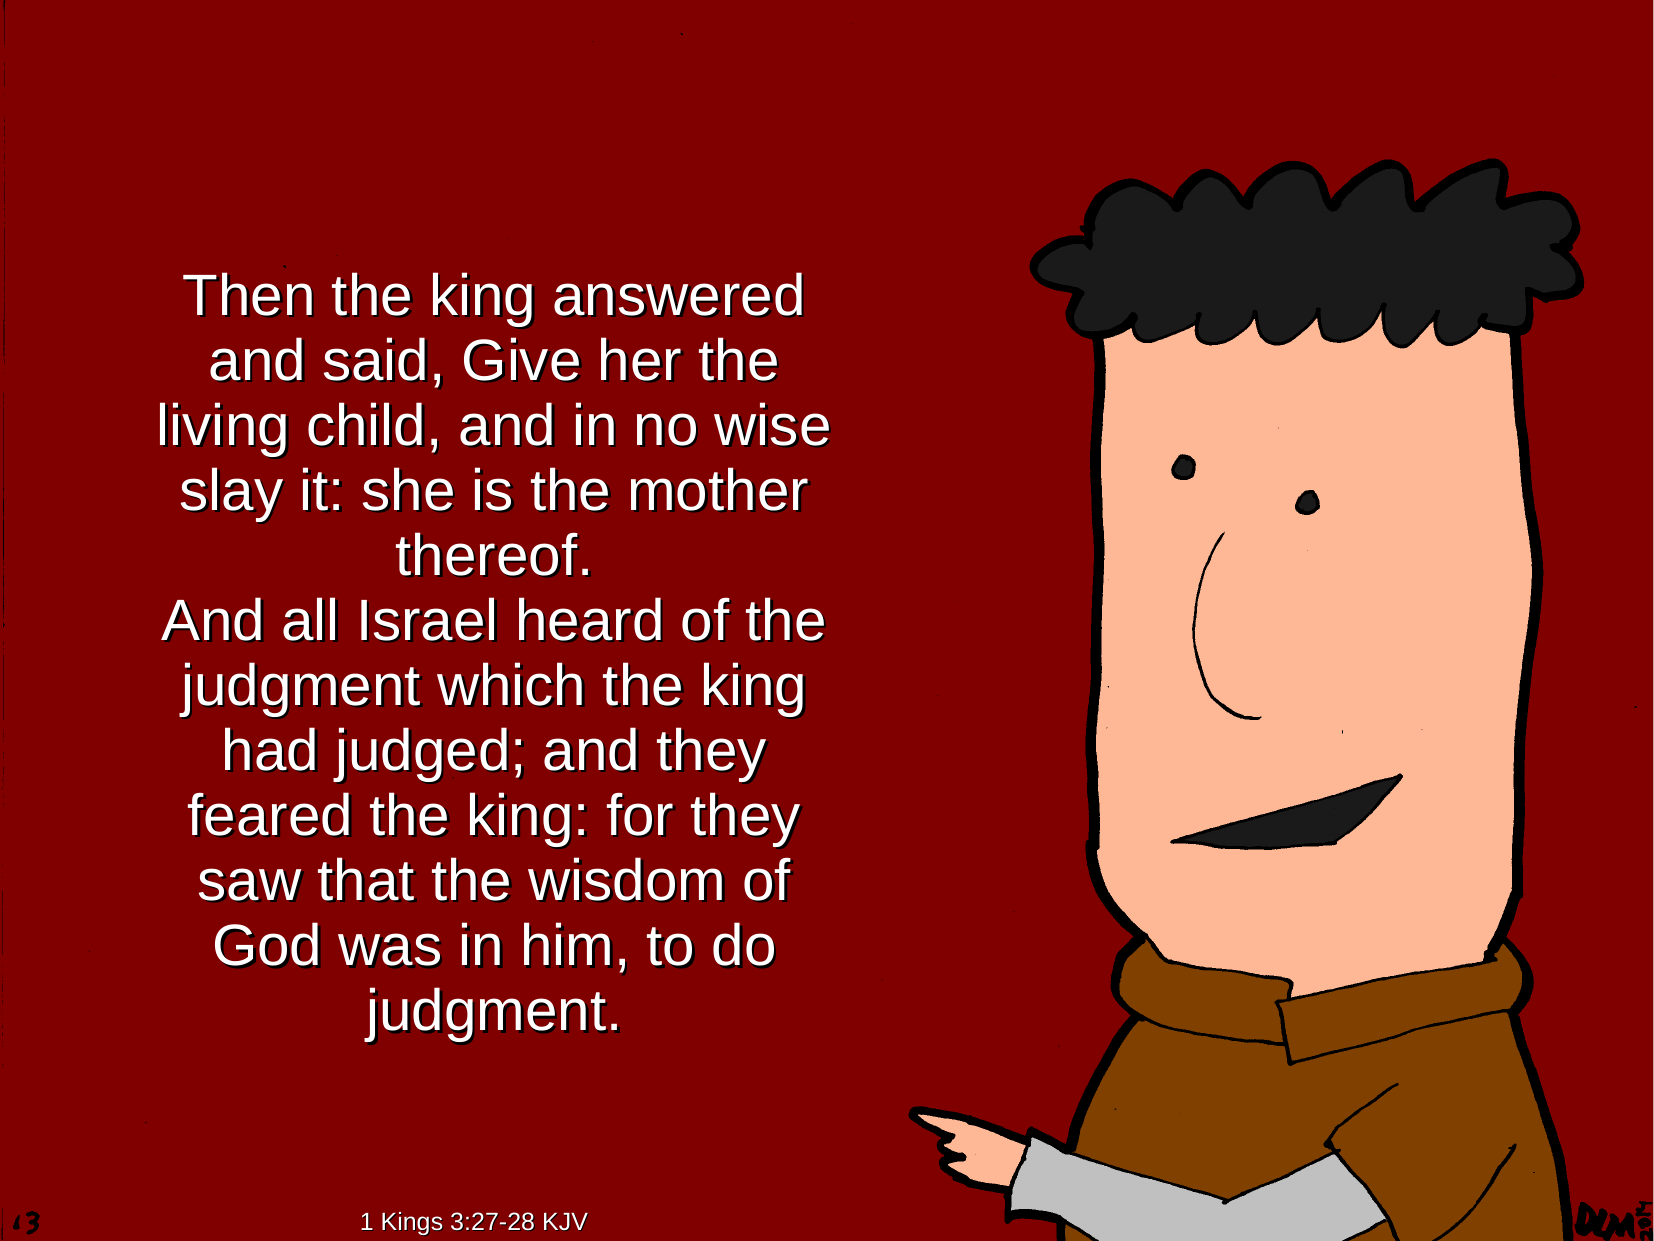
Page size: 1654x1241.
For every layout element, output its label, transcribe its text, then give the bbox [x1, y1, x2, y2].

picture [0, 0, 1654, 1241]
text_box 1 Kings 3:27-28 KJV [345, 1200, 604, 1241]
text_box Then the king answered and said, Give her the living child, and in no wise slay it: she is the mother thereof. And all Israel heard of the judgment which the king had judged; and they feared the king: for they saw that the wisdom of God was in him, to do judgment. [135, 255, 855, 1048]
